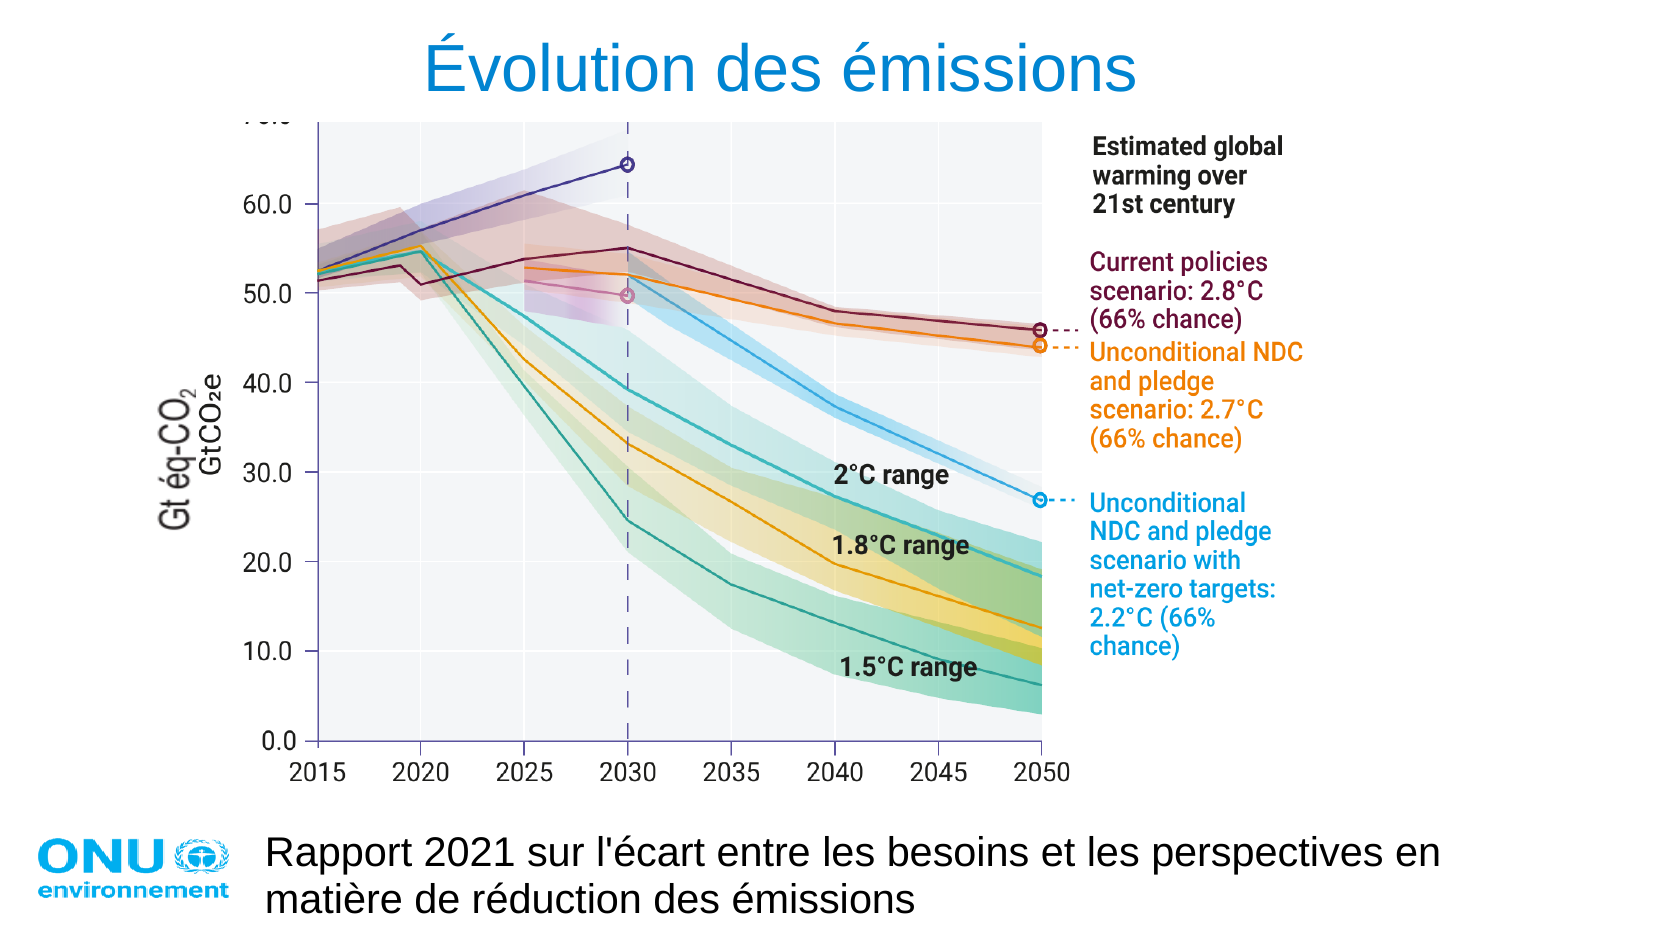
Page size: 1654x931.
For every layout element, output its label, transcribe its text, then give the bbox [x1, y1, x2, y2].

picture [37, 830, 231, 908]
text_box Évolution des émissions [155, 23, 1407, 113]
picture [144, 122, 1307, 788]
text_box Rapport 2021 sur l'écart entre les besoins et les perspectives en matière de réduction des émissions [250, 821, 1583, 930]
